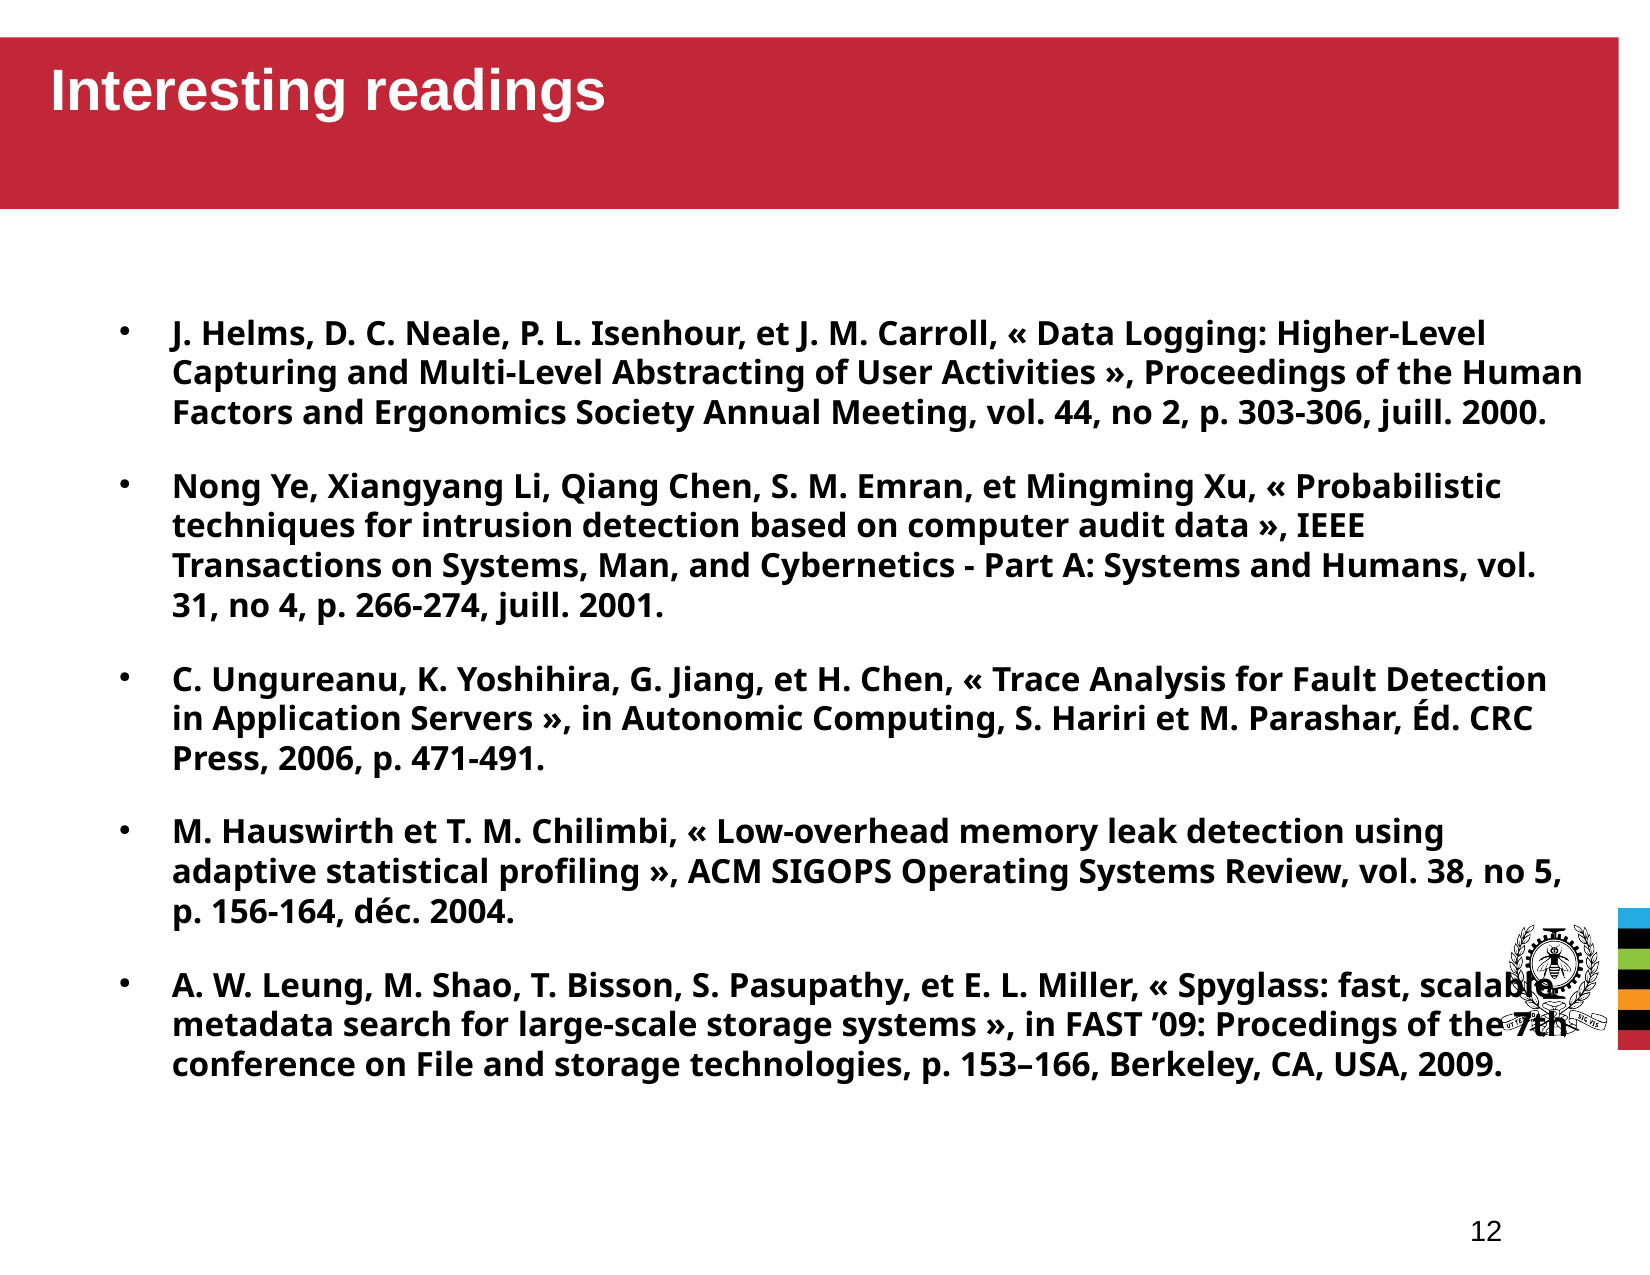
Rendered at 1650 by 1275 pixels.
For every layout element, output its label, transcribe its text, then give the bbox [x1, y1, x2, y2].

text_box Interesting readings [35, 44, 1312, 130]
list J. Helms, D. C. Neale, P. L. Isenhour, et J. M. Carroll, « Data Logging: Higher-Level Capturing and Multi-Level Abstracting of User Activities », Proceedings of the Human Factors and Ergonomics Society Annual Meeting, vol. 44, no 2, p. 303‑306, juill. 2000. Nong Ye, Xiangyang Li, Qiang Chen, S. M. Emran, et Mingming Xu, « Probabilistic techniques for intrusion detection based on computer audit data », IEEE Transactions on Systems, Man, and Cybernetics - Part A: Systems and Humans, vol. 31, no 4, p. 266‑274, juill. 2001. C. Ungureanu, K. Yoshihira, G. Jiang, et H. Chen, « Trace Analysis for Fault Detection in Application Servers », in Autonomic Computing, S. Hariri et M. Parashar, Éd. CRC Press, 2006, p. 471‑491. M. Hauswirth et T. M. Chilimbi, « Low-overhead memory leak detection using adaptive statistical profiling », ACM SIGOPS Operating Systems Review, vol. 38, no 5, p. 156-164, déc. 2004. A. W. Leung, M. Shao, T. Bisson, S. Pasupathy, et E. L. Miller, « Spyglass: fast, scalable metadata search for large-scale storage systems », in FAST ’09: Procedings of the 7th conference on File and storage technologies, p. 153–166, Berkeley, CA, USA, 2009. [82, 262, 1605, 1174]
picture [1605, 908, 1650, 1050]
